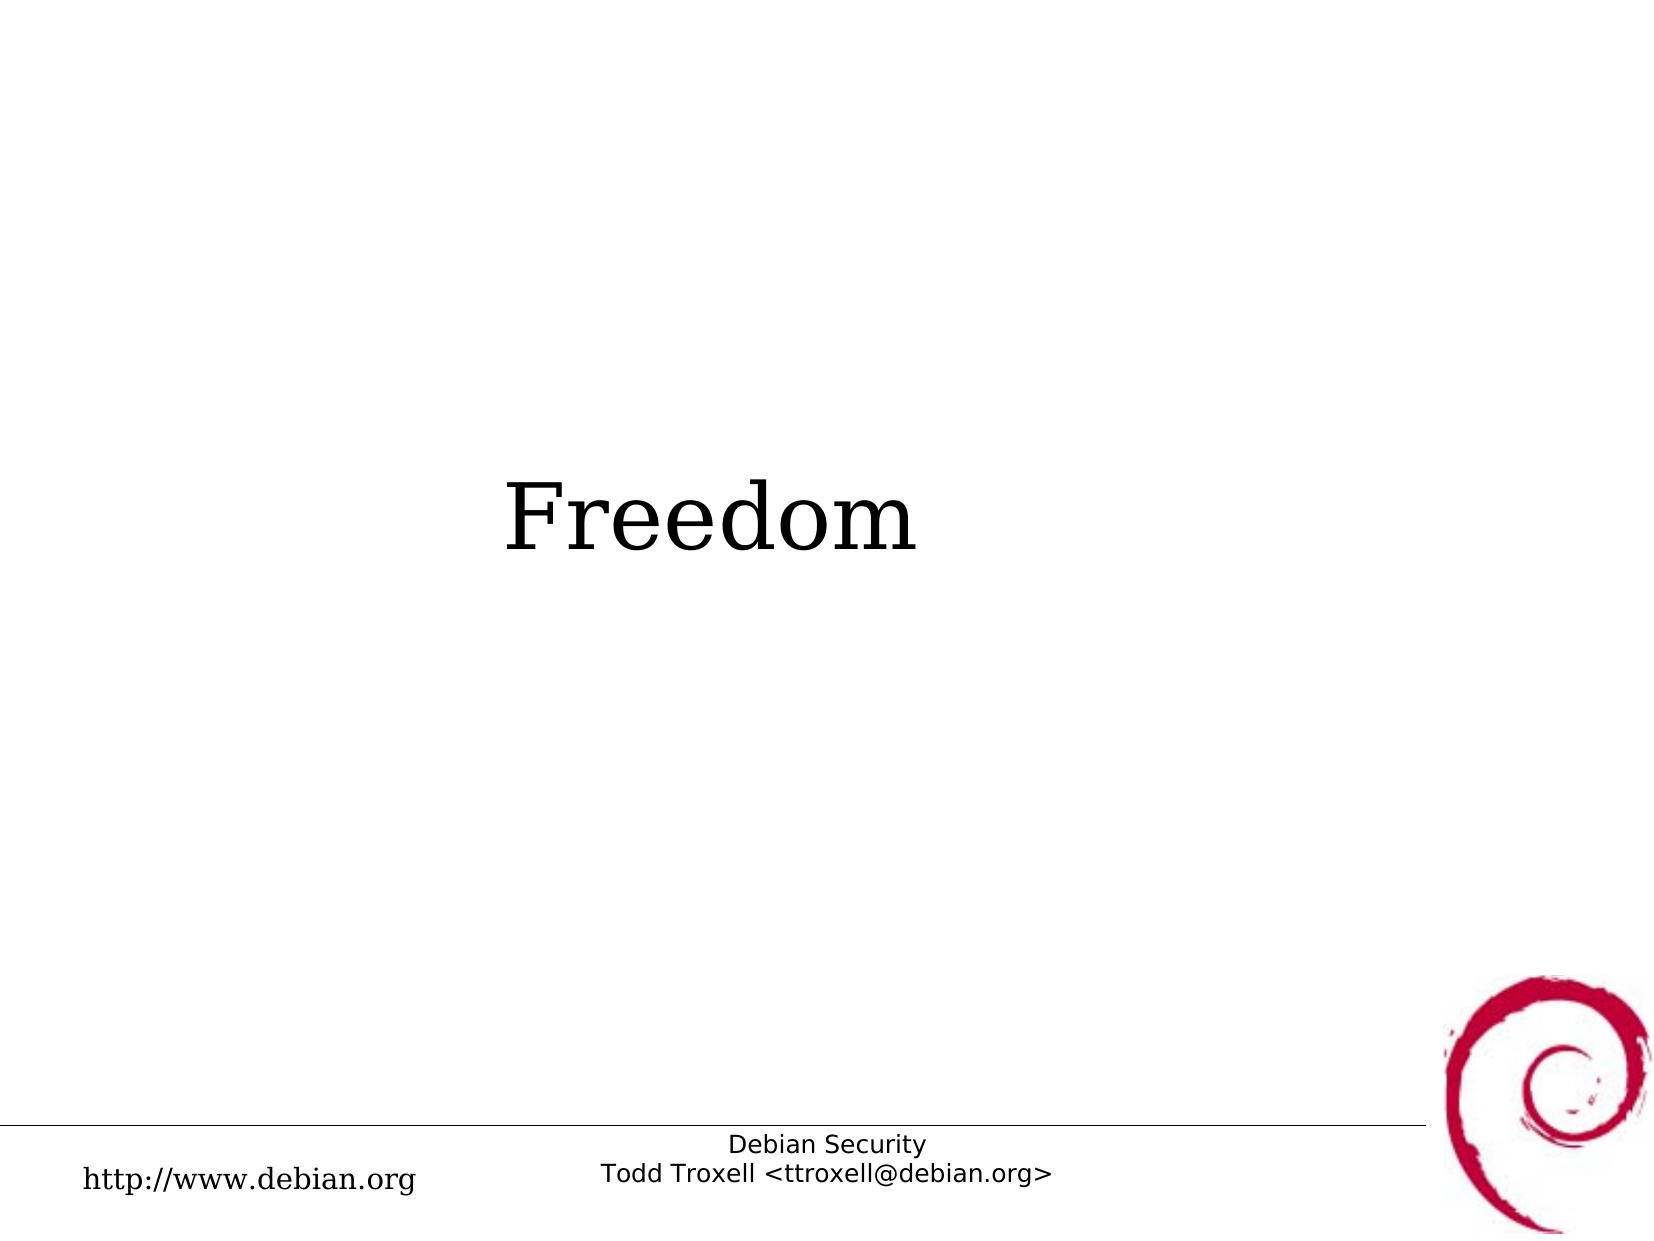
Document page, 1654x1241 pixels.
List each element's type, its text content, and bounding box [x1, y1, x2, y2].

picture [1443, 975, 1654, 1234]
text_box Freedom [487, 457, 1163, 579]
